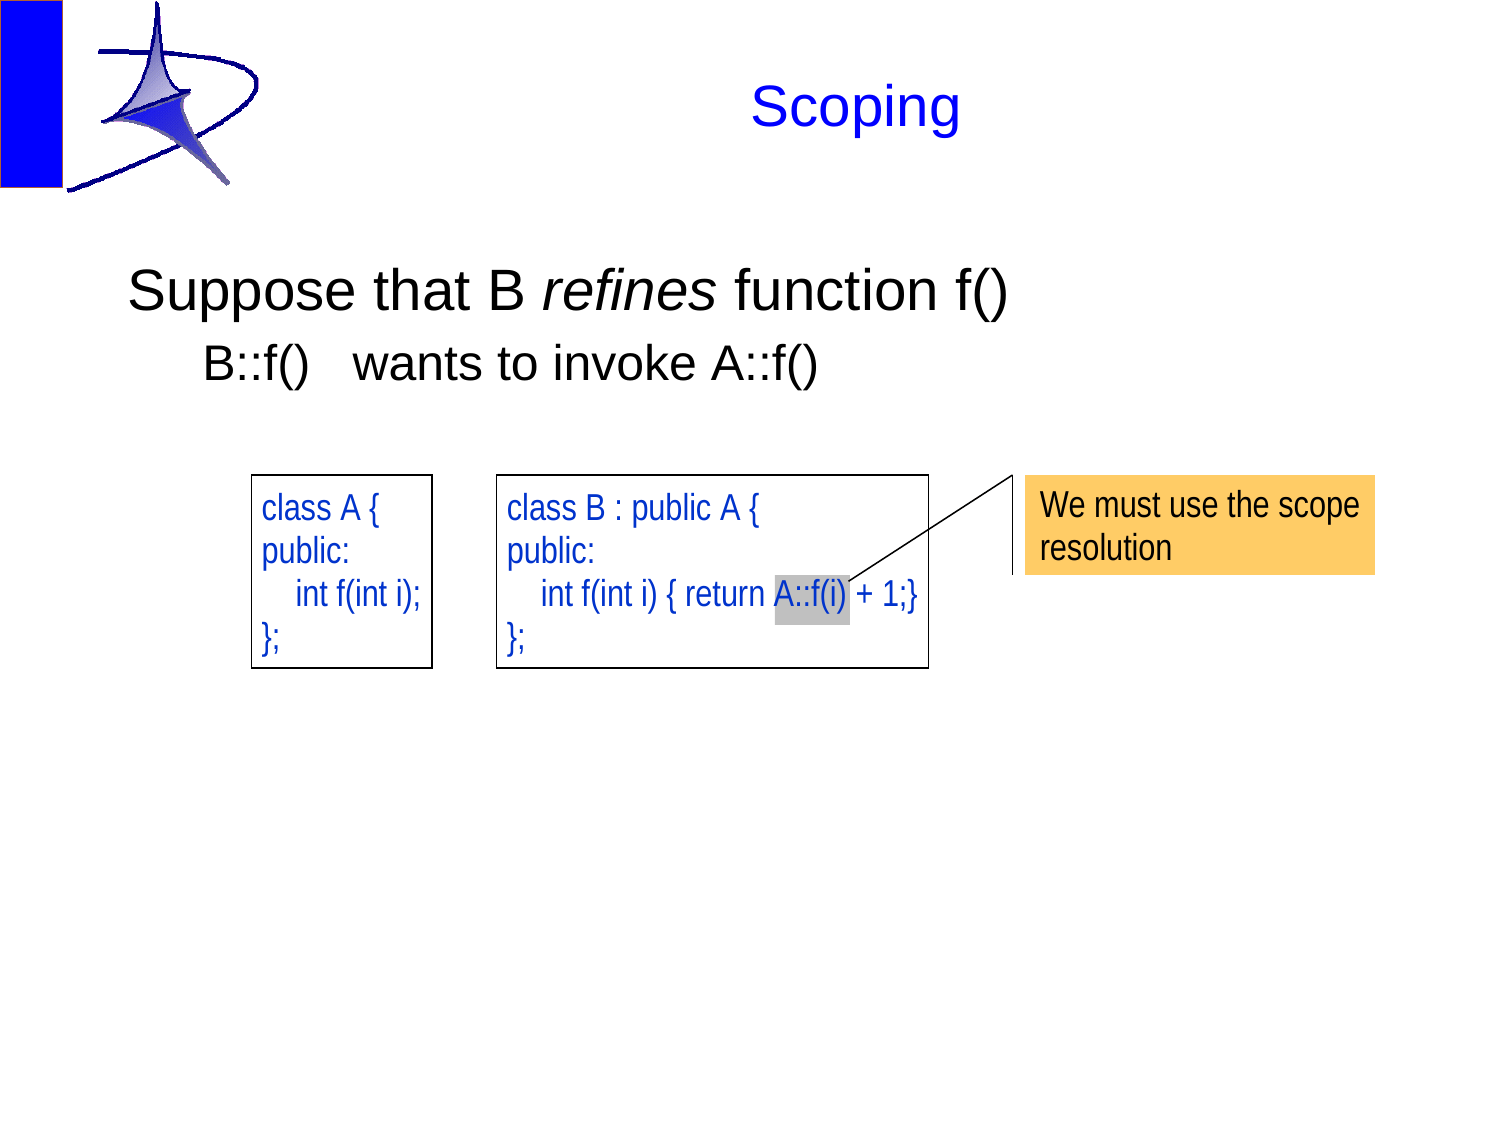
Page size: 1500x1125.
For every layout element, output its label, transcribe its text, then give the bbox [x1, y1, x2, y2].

list Suppose that B refines function f() B::f() wants to invoke A::f() [112, 249, 1388, 418]
picture [62, 0, 263, 197]
text_box class A { public: int f(int i); }; [251, 474, 432, 668]
title Scoping [262, 17, 1450, 196]
text_box class B : public A { public: int f(int i) { return A::f(i) + 1;} }; [496, 474, 929, 668]
text_box We must use the scope resolution [1025, 475, 1375, 575]
